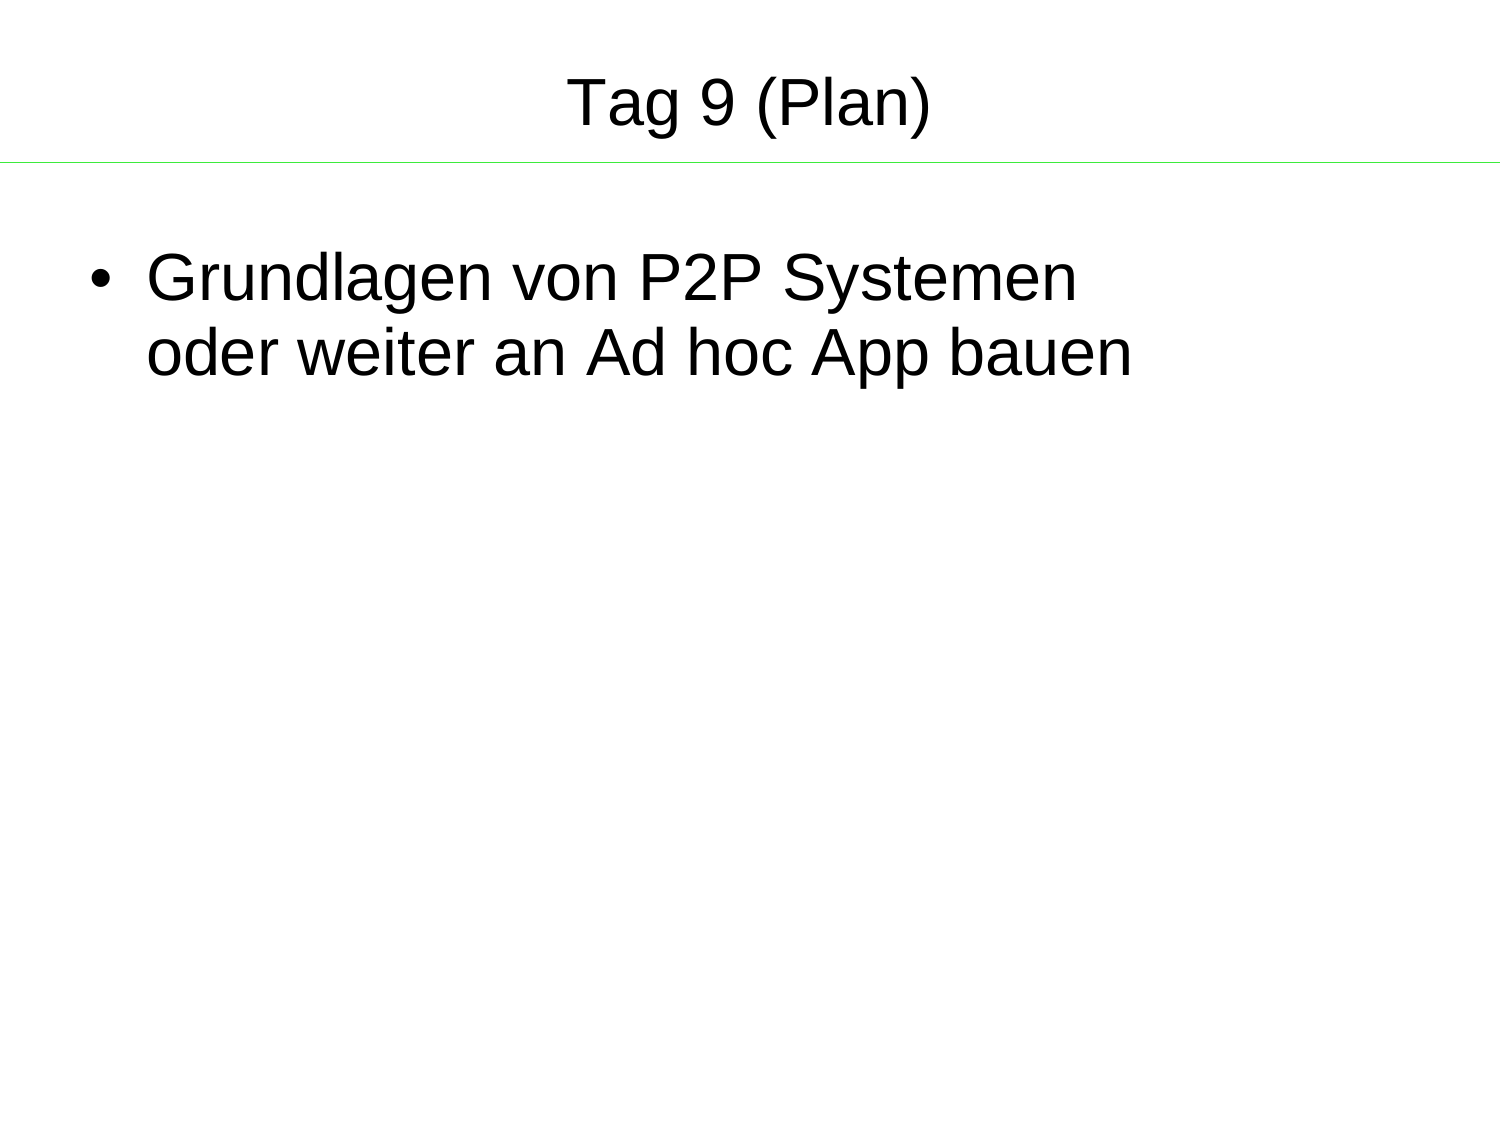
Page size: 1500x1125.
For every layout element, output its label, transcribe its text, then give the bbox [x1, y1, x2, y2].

title Tag 9 (Plan) [75, 49, 1426, 155]
list Grundlagen von P2P Systemen oder weiter an Ad hoc App bauen [75, 232, 1426, 1071]
